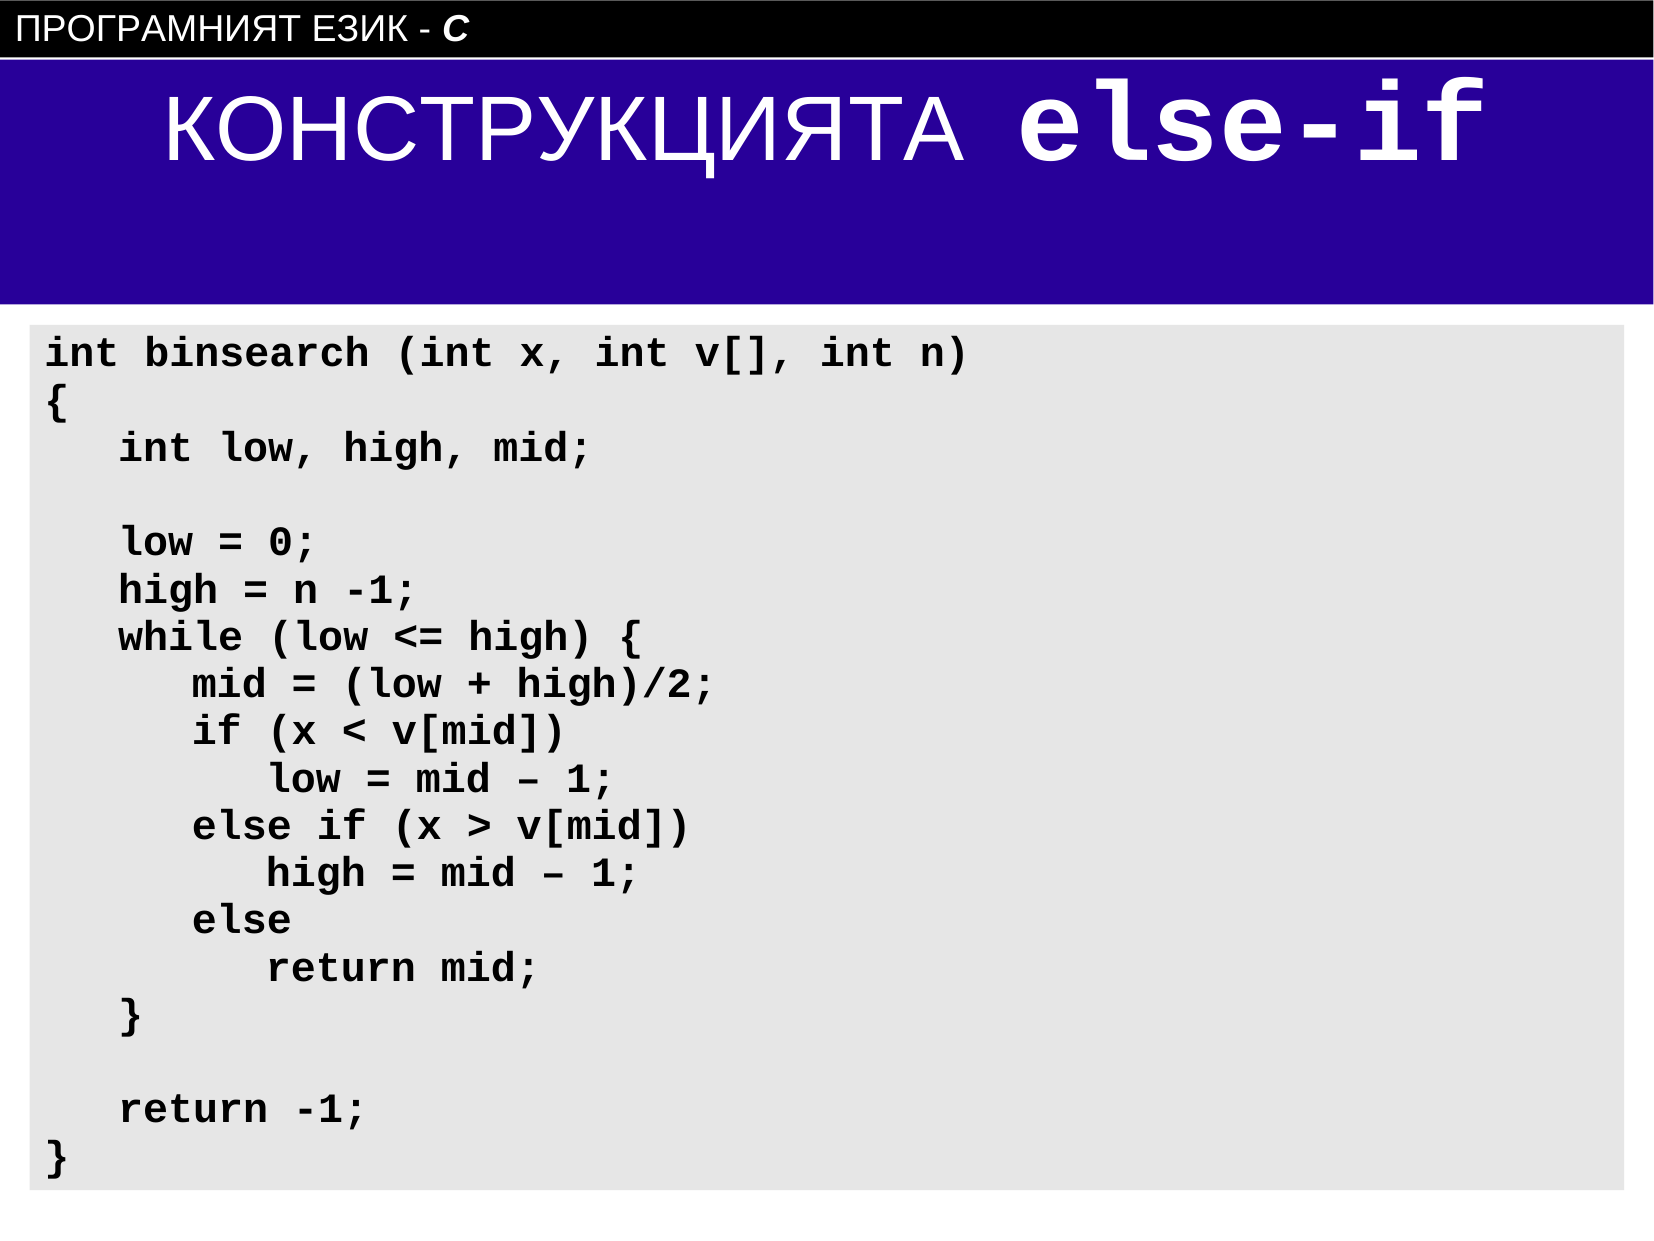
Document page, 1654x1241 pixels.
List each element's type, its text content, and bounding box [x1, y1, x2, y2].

text_box int binsearch (int x, int v[], int n) { int low, high, mid; low = 0; high = n -1; while (low <= high) { mid = (low + high)/2; if (x < v[mid]) low = mid – 1; else if (x > v[mid]) high = mid – 1; else return mid; } return -1; } [29, 324, 1625, 1191]
text_box КОНСТРУКЦИЯТА else-if [0, 59, 1654, 305]
text_box ПРОГРАМНИЯT ЕЗИК - С [0, 0, 1654, 58]
